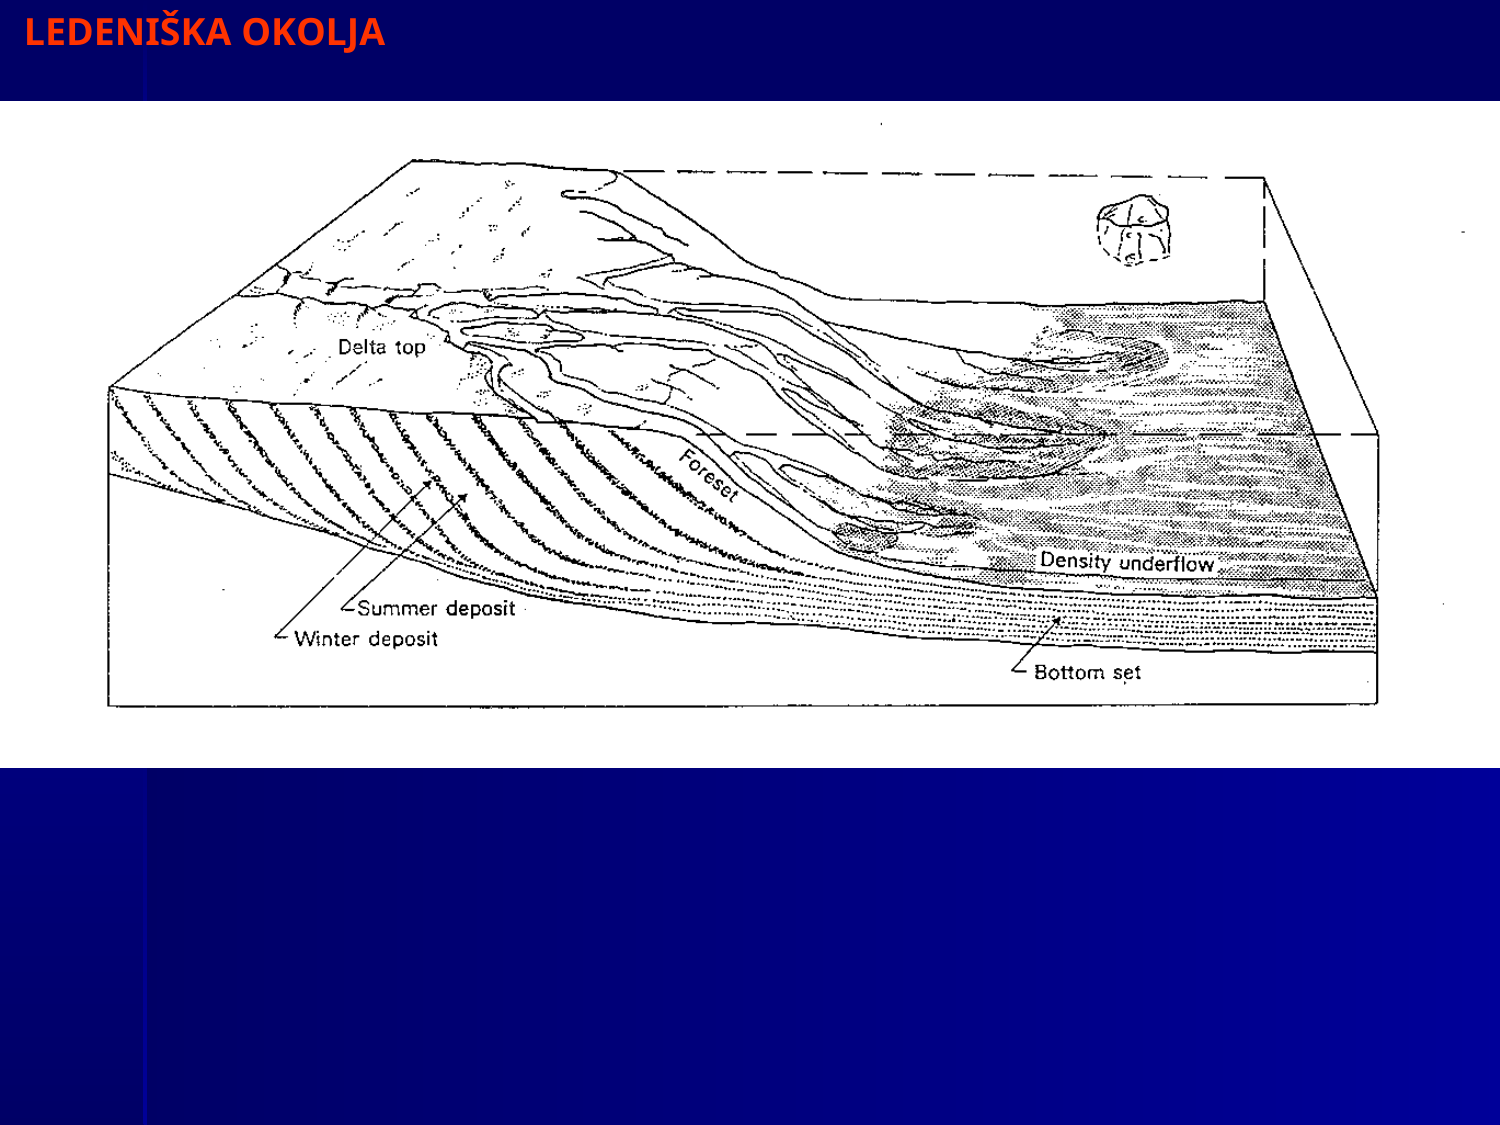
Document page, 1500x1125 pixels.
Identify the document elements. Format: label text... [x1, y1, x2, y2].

picture [0, 101, 1500, 768]
text_box LEDENIŠKA OKOLJA [9, 0, 401, 61]
